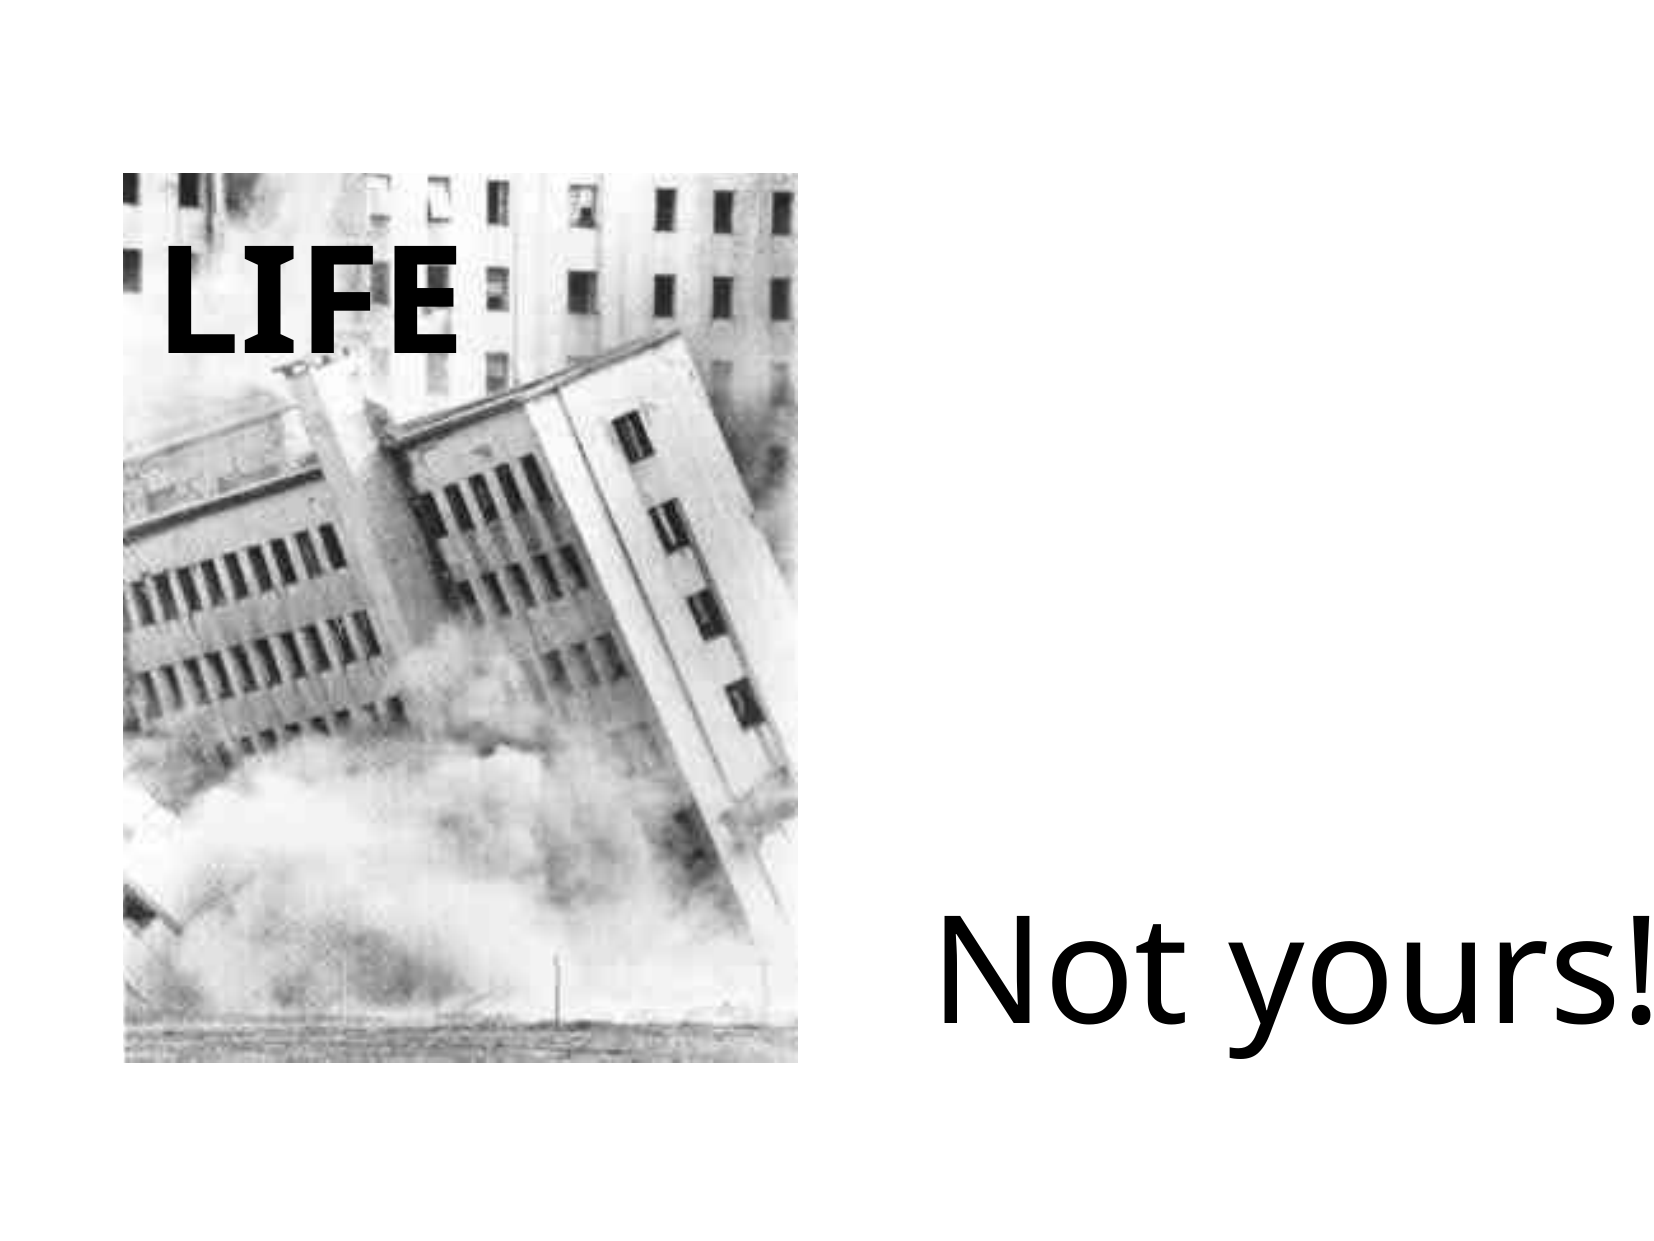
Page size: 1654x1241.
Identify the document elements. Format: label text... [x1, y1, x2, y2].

text_box Not yours! [915, 856, 1563, 1055]
picture [123, 173, 798, 1063]
text_box LIFE [141, 186, 443, 384]
